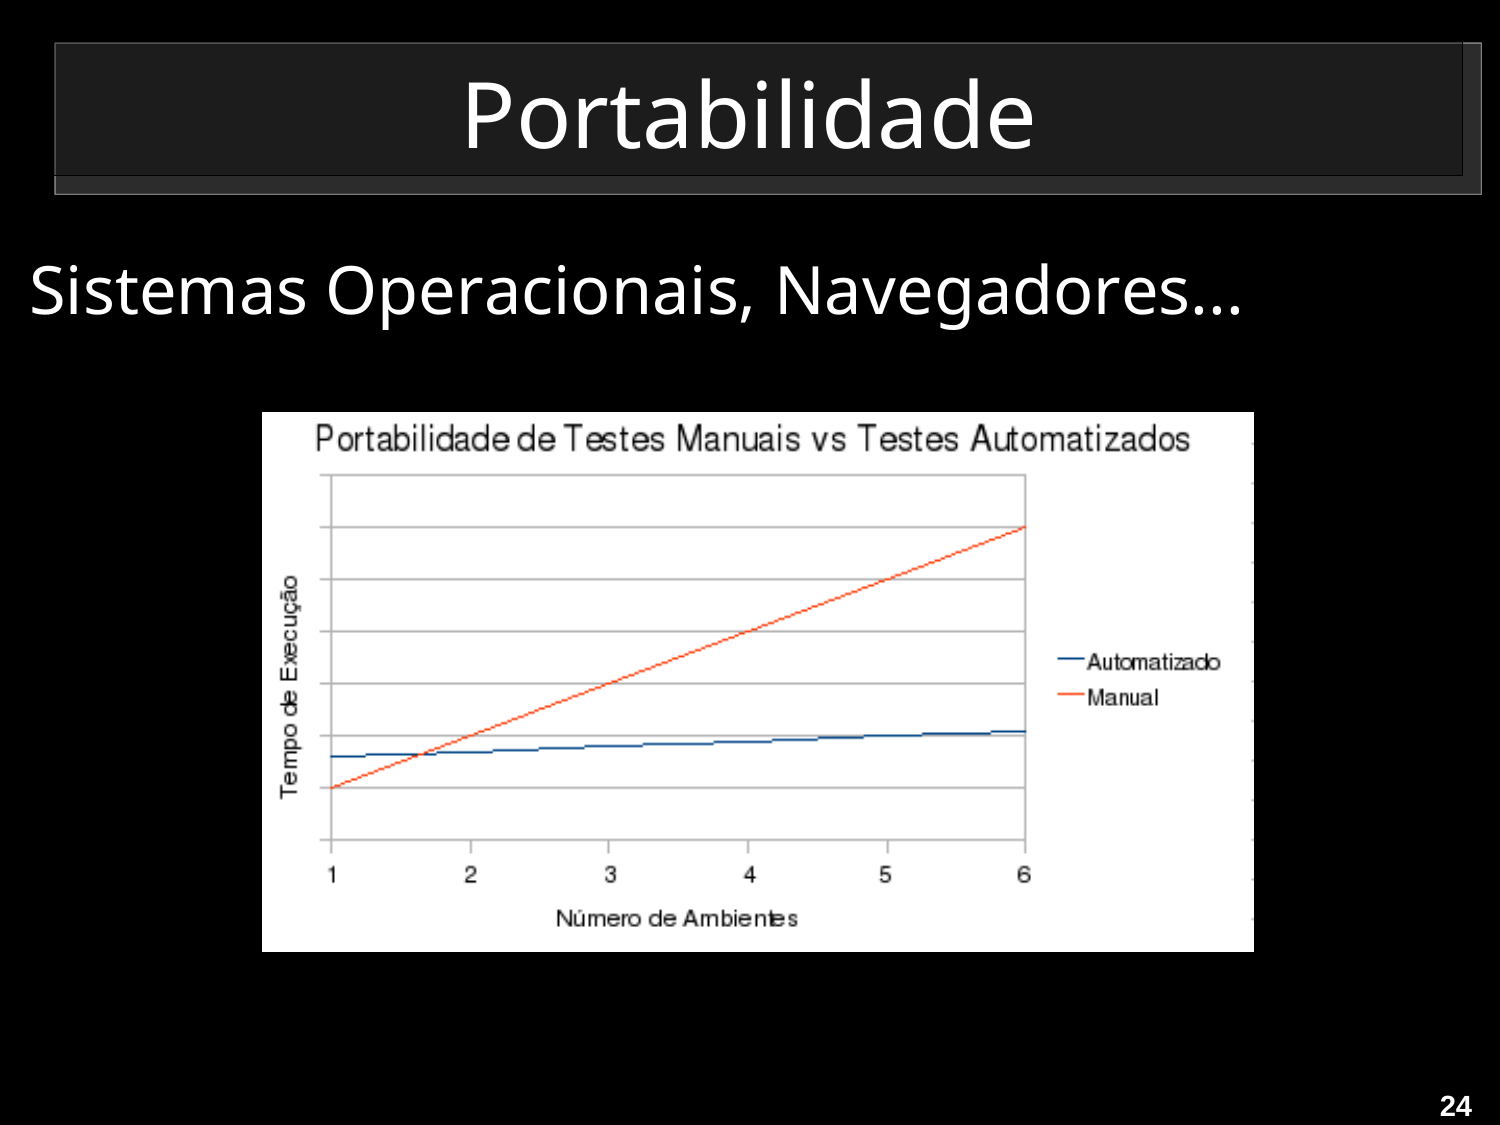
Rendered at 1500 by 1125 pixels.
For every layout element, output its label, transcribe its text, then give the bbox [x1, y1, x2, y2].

title Portabilidade [29, 38, 1470, 188]
list Sistemas Operacionais, Navegadores... [29, 243, 1470, 1063]
picture [262, 412, 1254, 952]
